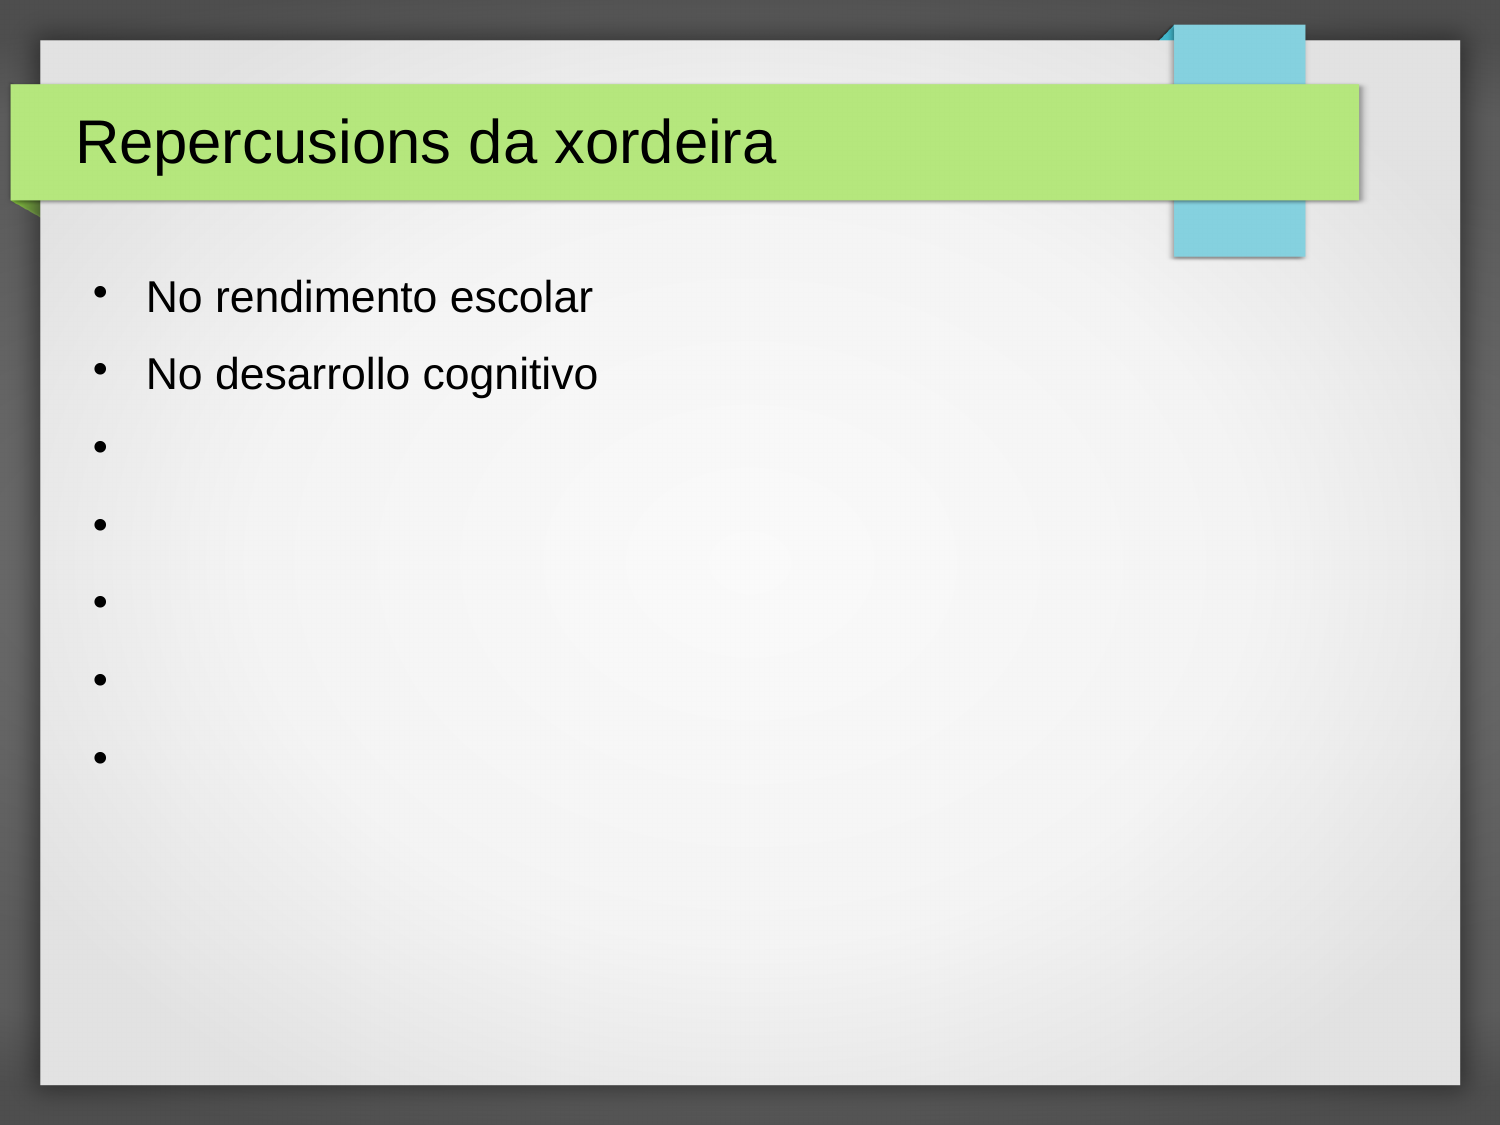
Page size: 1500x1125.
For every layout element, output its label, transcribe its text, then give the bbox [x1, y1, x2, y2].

text_box Repercusions da xordeira [75, 85, 1147, 193]
text_box No rendimento escolar No desarrollo cognitivo [74, 267, 1425, 921]
picture [0, 0, 1500, 1125]
